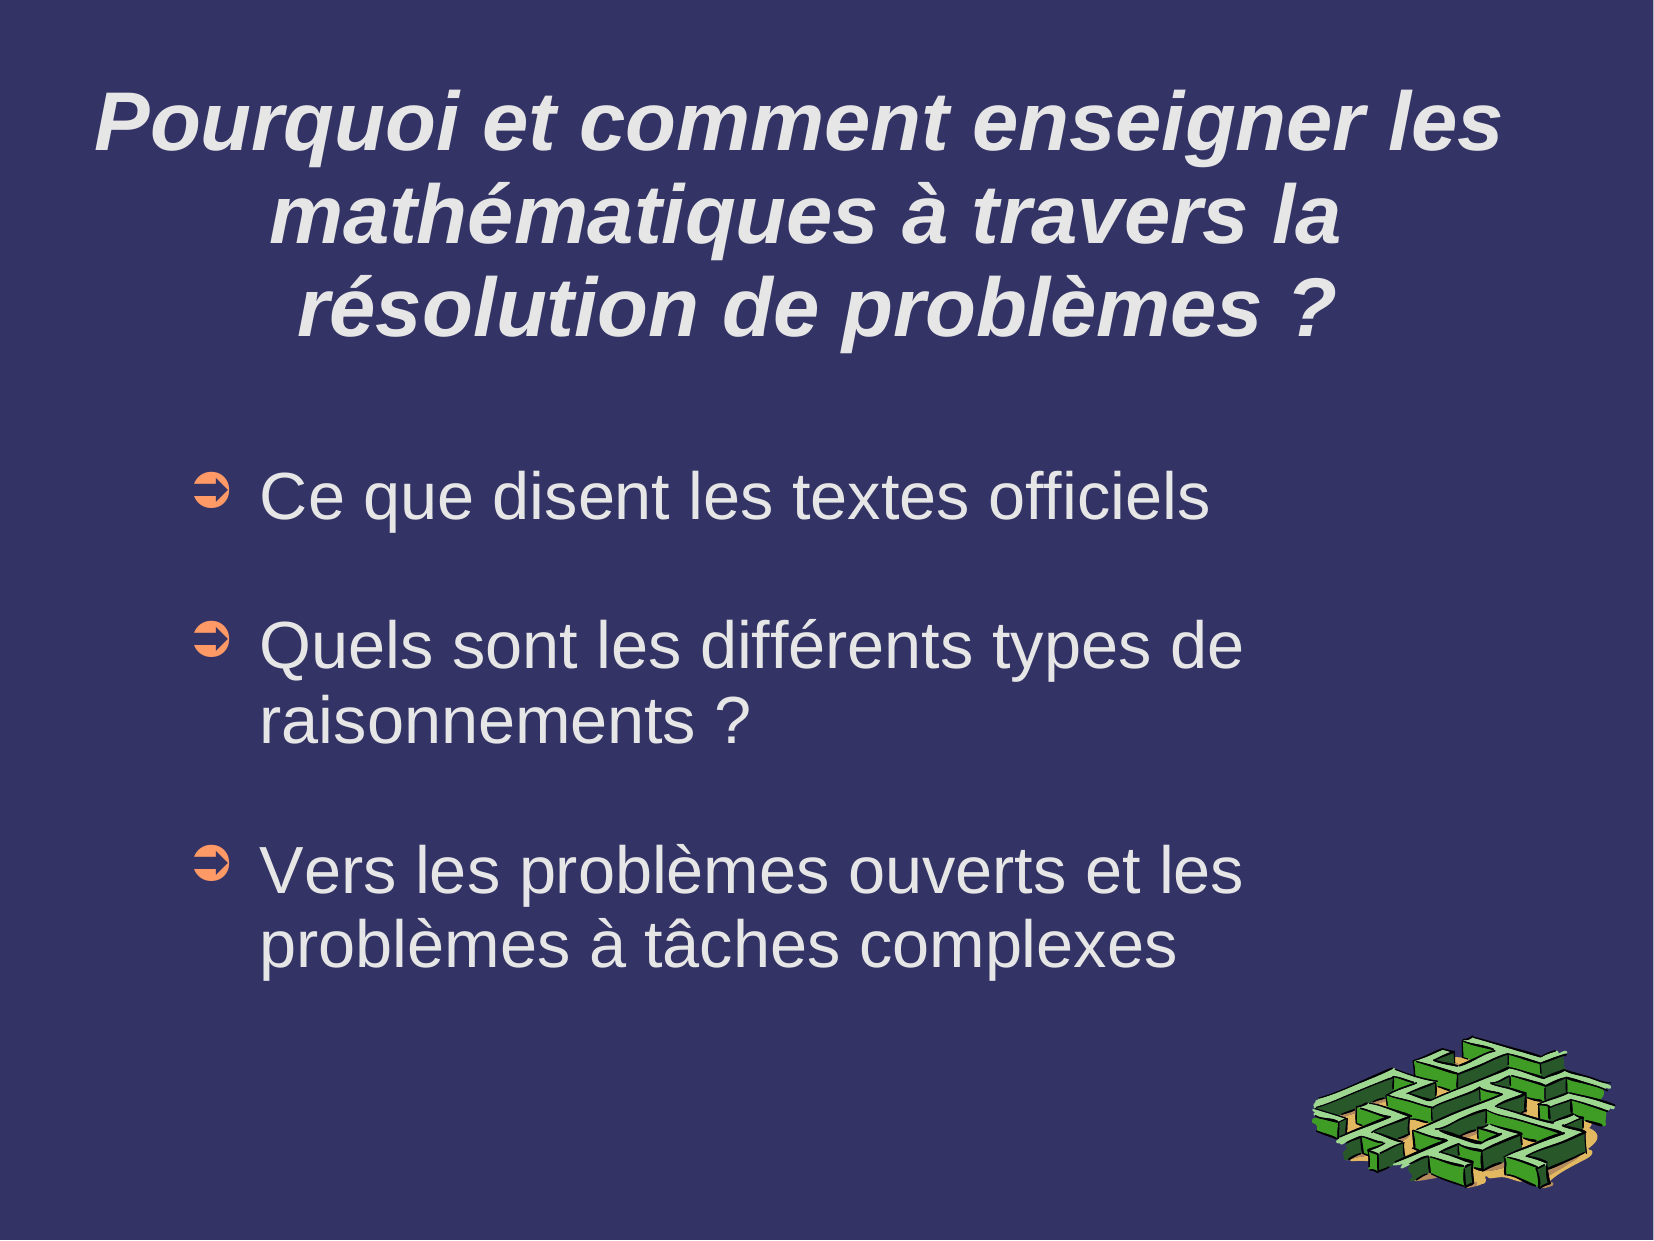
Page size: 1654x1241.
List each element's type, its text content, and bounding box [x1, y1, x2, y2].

list Ce que disent les textes officiels Quels sont les différents types de raisonnements ? Vers les problèmes ouverts et les problèmes à tâches complexes [177, 458, 1568, 1241]
title Pourquoi et comment enseigner les mathématiques à travers la résolution de problèmes ? [93, 75, 1506, 355]
